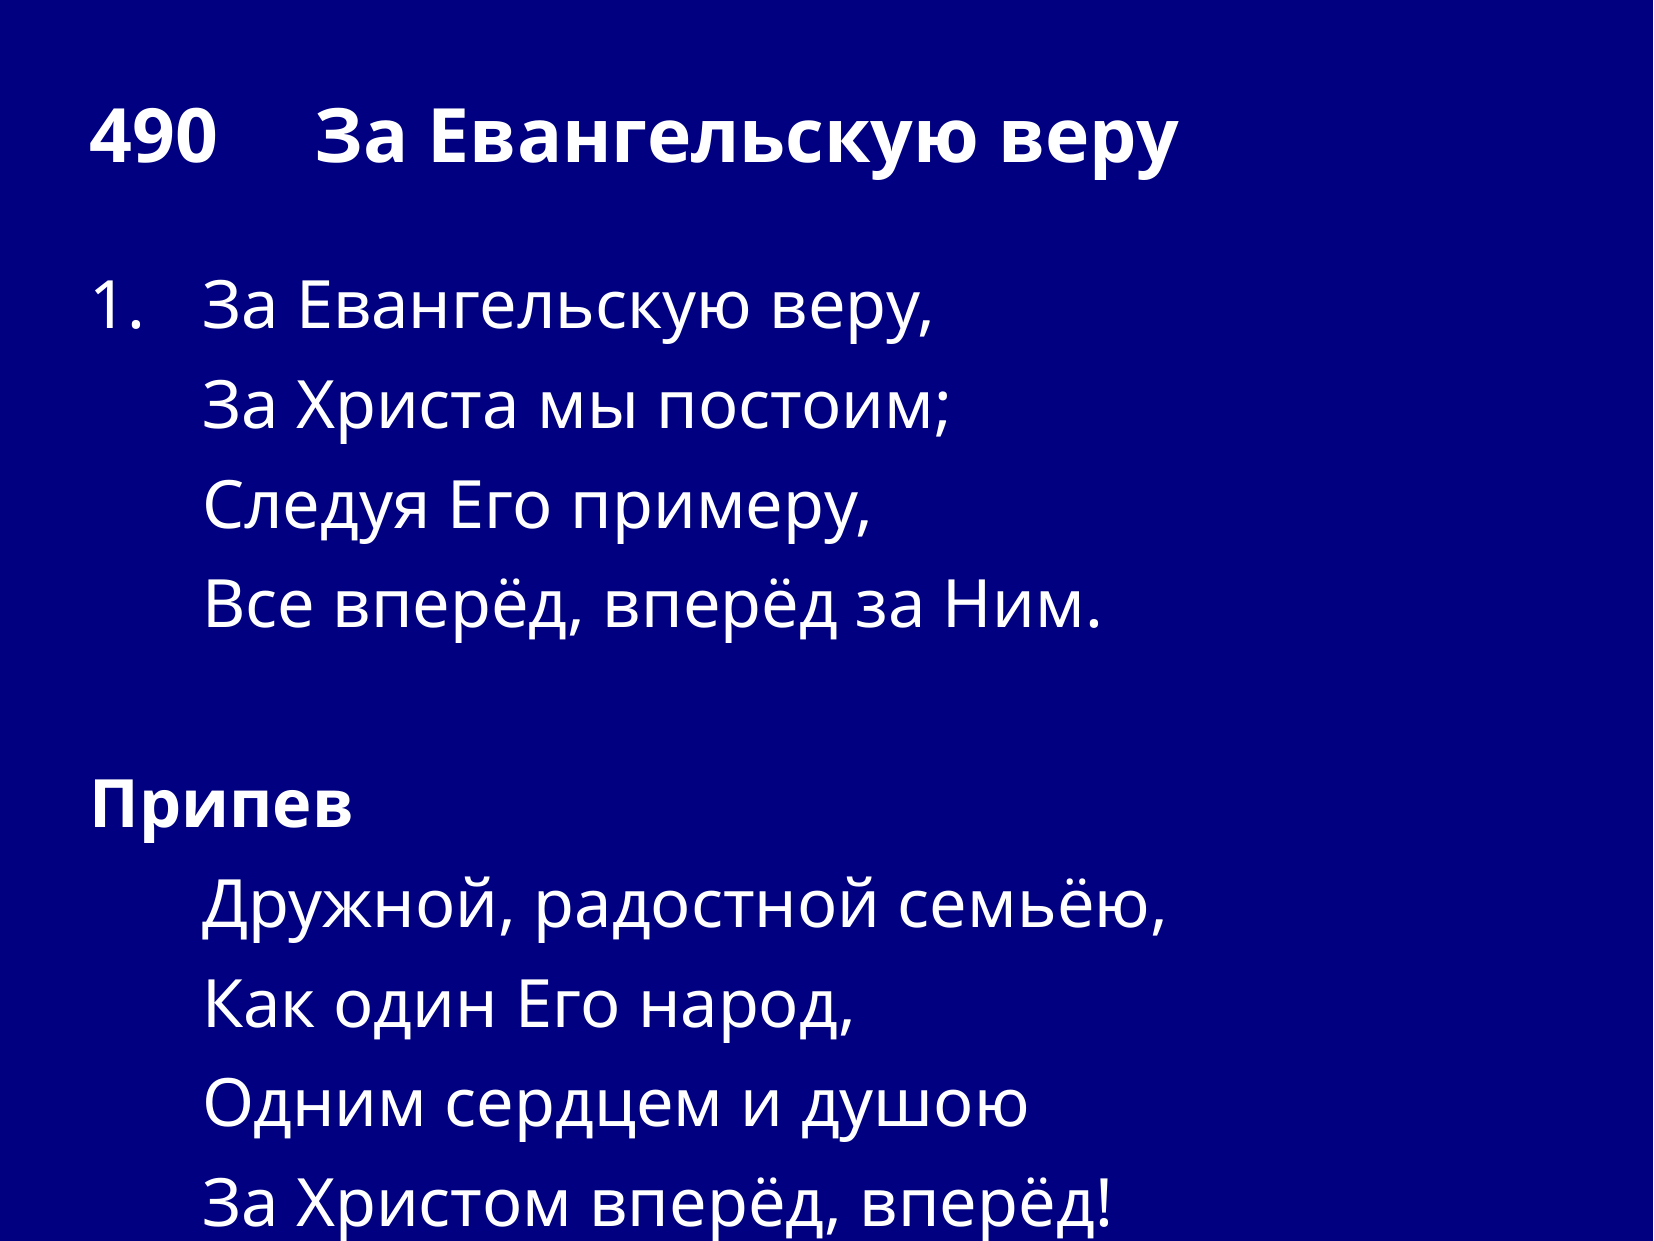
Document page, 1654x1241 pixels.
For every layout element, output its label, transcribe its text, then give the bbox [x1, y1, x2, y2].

text_box 1. За Евангельскую веру, За Христа мы постоим; Следуя Его примеру, Все вперёд, вперёд за Ним. Припев Дружной, радостной семьёю, Как один Его народ, Одним сердцем и душою За Христом вперёд, вперёд! [75, 188, 1576, 1163]
text_box 490 За Евангельскую веру [75, 75, 1576, 188]
